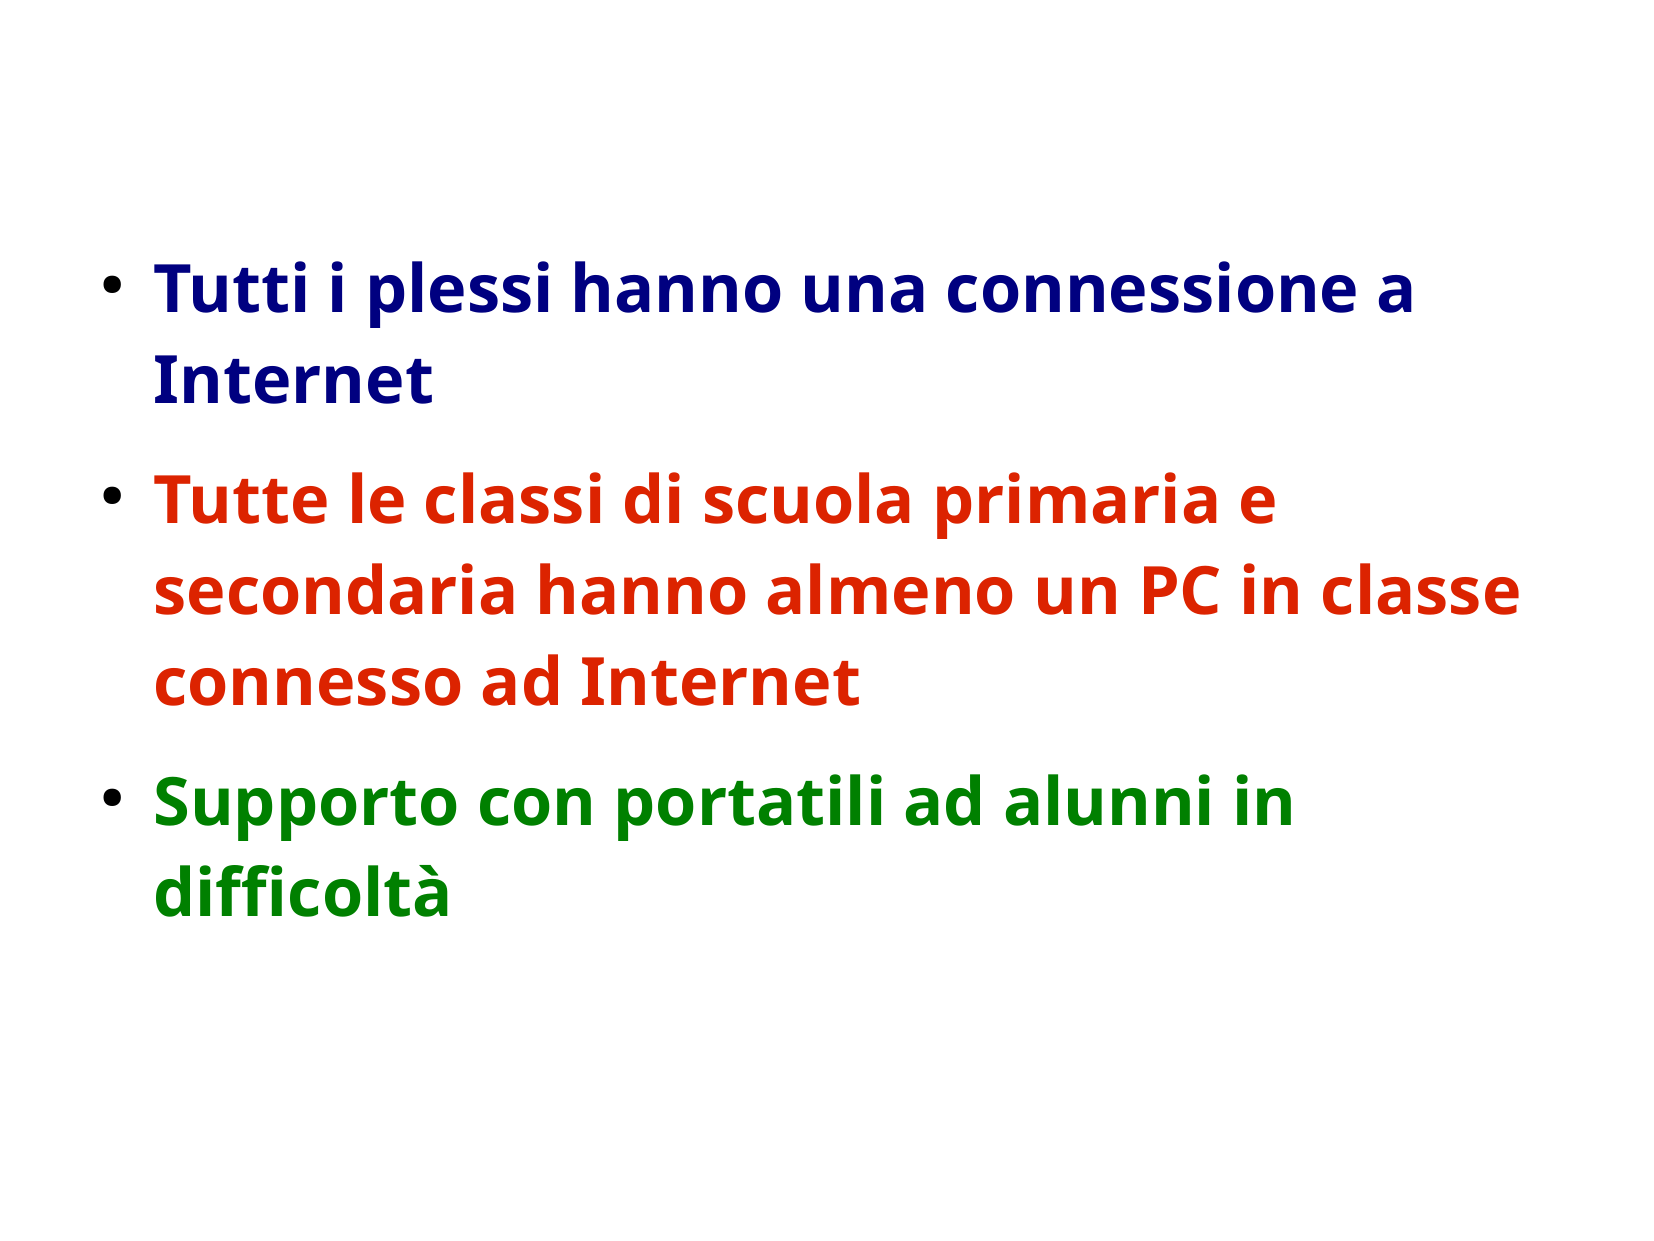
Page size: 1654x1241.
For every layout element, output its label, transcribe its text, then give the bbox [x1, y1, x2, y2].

list Tutti i plessi hanno una connessione a Internet Tutte le classi di scuola primaria e secondaria hanno almeno un PC in classe connesso ad Internet Supporto con portatili ad alunni in difficoltà [82, 241, 1571, 1060]
